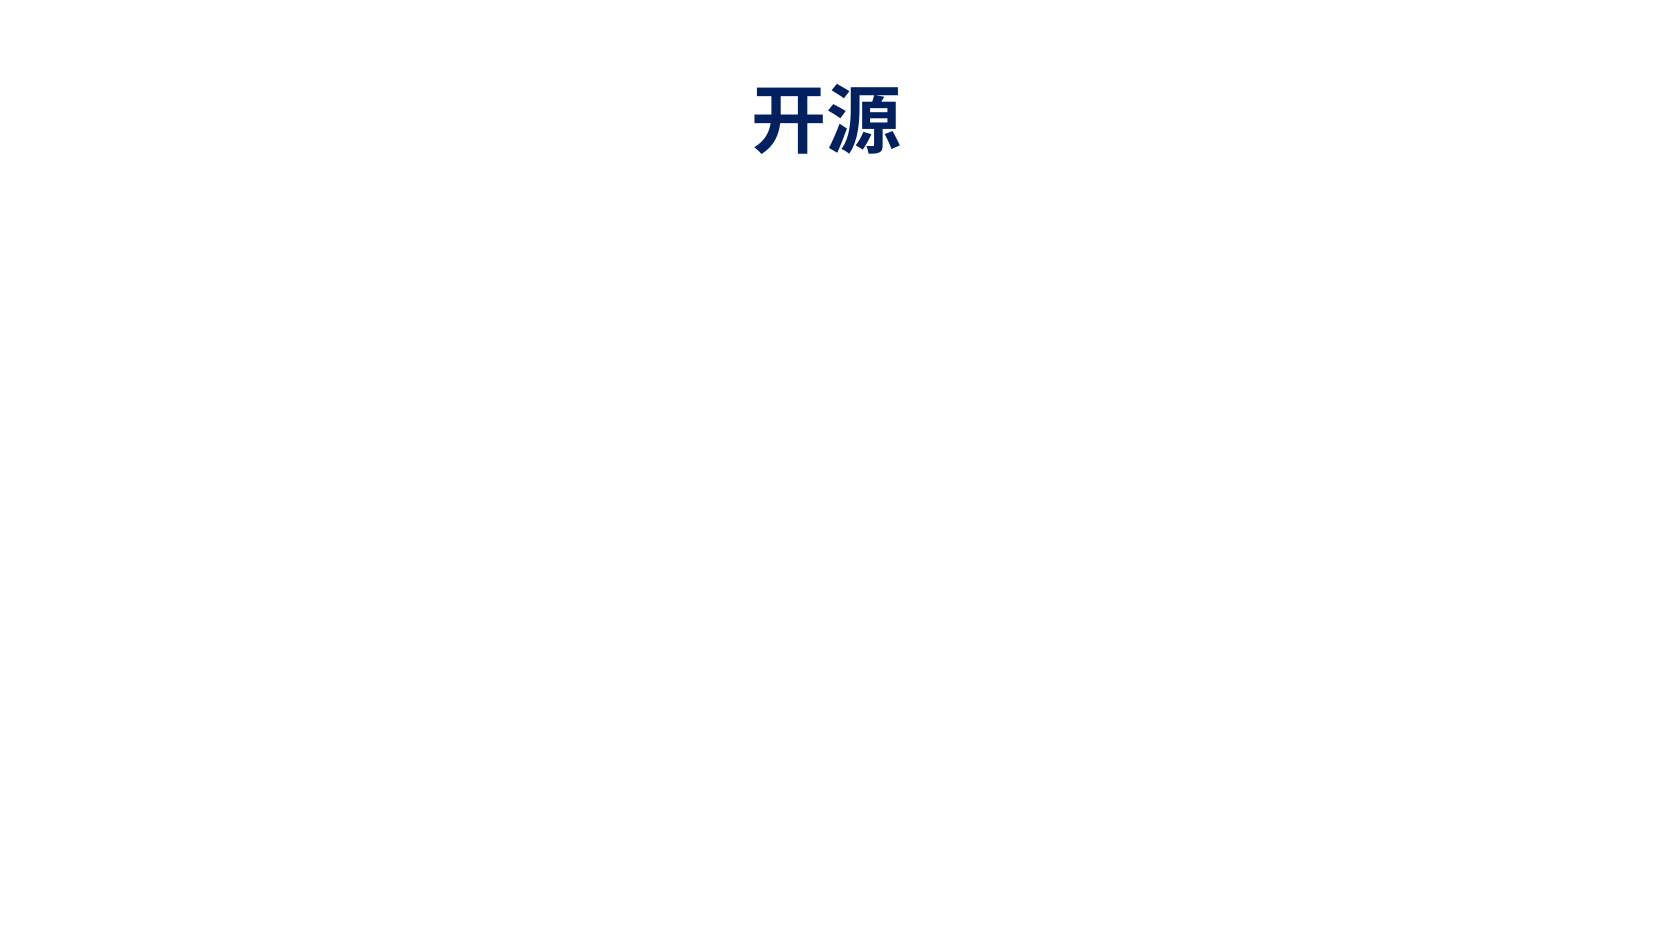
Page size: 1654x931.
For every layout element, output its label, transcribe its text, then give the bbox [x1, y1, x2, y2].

title 开源 [82, 37, 1571, 193]
